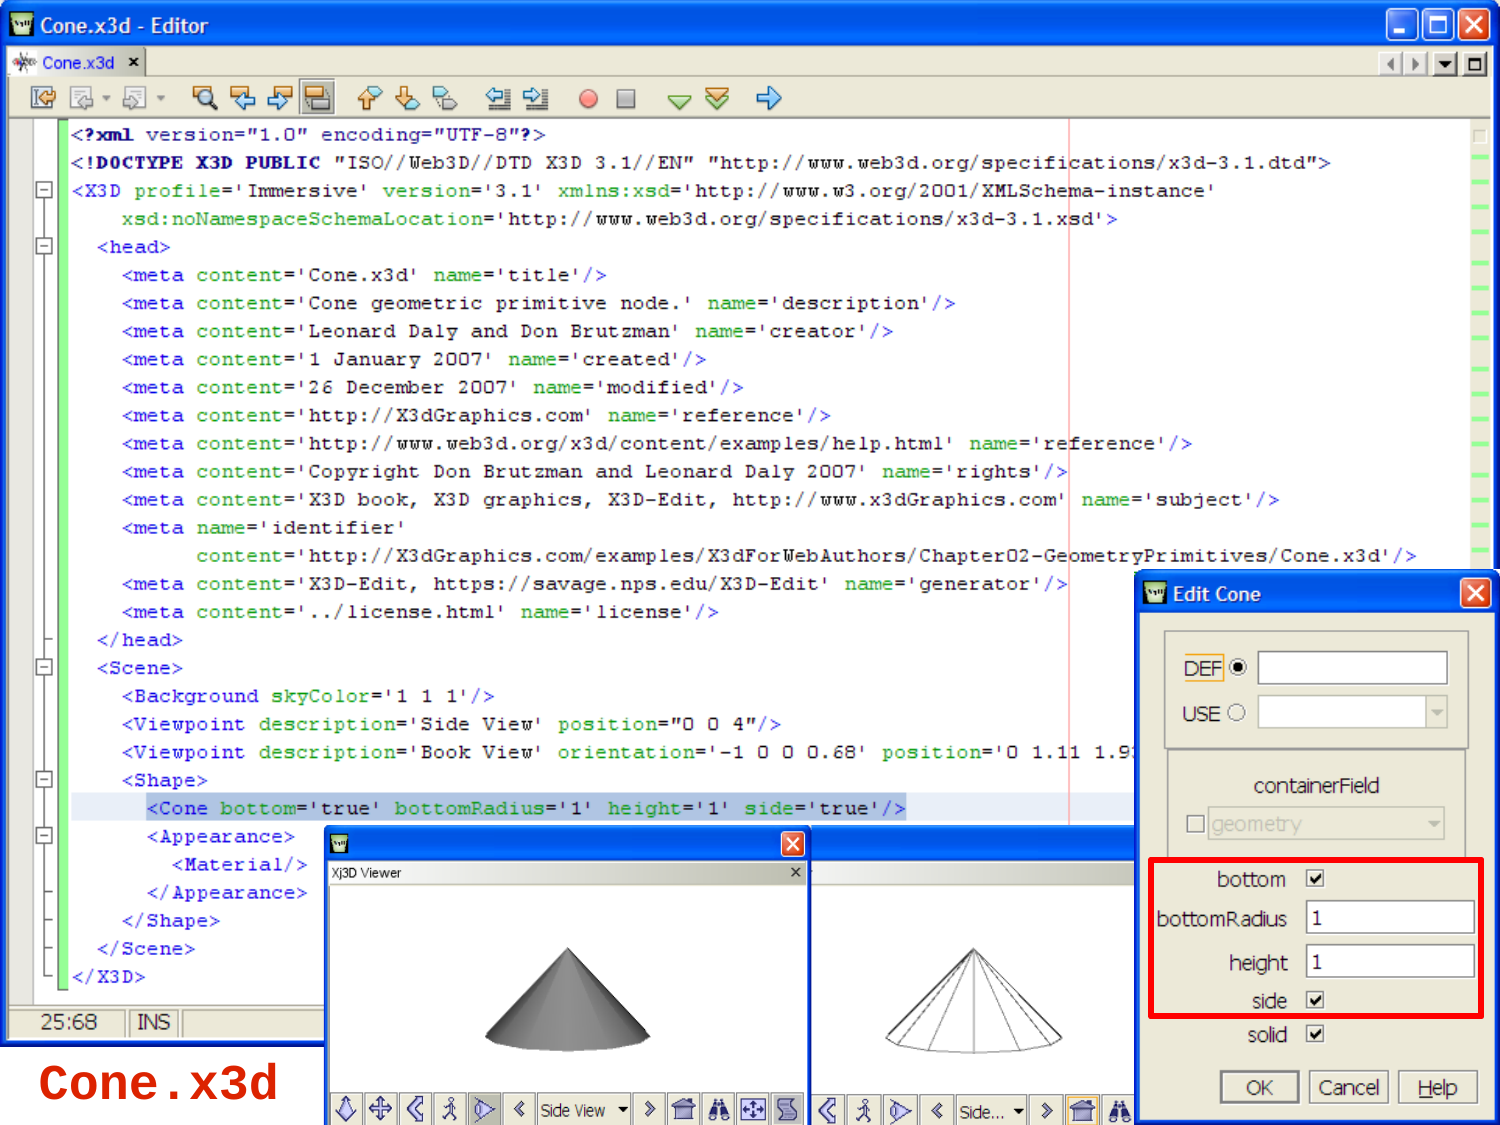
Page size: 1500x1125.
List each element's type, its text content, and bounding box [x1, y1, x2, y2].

text_box Cone.x3d [24, 1050, 294, 1122]
text_box [1151, 859, 1482, 1017]
text_box [0, 1047, 323, 1125]
picture [0, 0, 1500, 1125]
